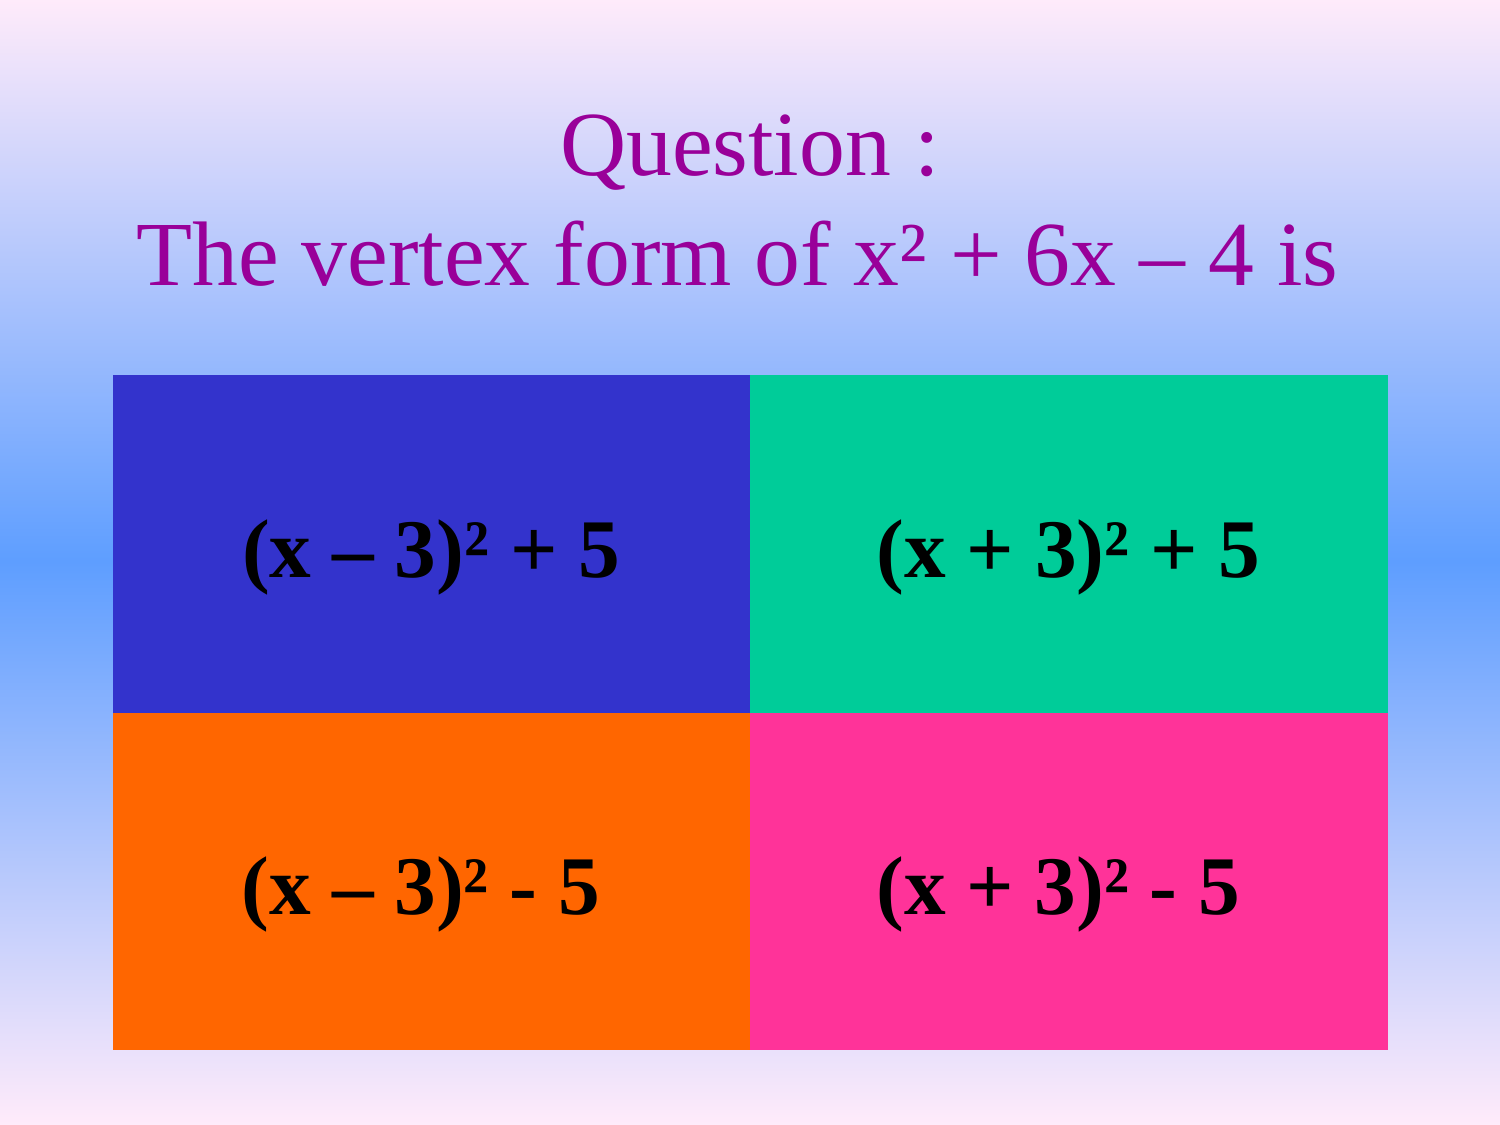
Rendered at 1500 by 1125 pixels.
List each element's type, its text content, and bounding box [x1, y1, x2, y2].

table_header (x – 3)² + 5 [113, 375, 750, 713]
table_cell (x – 3)² - 5 [113, 713, 750, 1050]
table_cell (x + 3)² - 5 [750, 713, 1388, 1050]
table_header (x + 3)² + 5 [750, 375, 1388, 713]
title Question : The vertex form of x² + 6x – 4 is [112, 76, 1388, 312]
